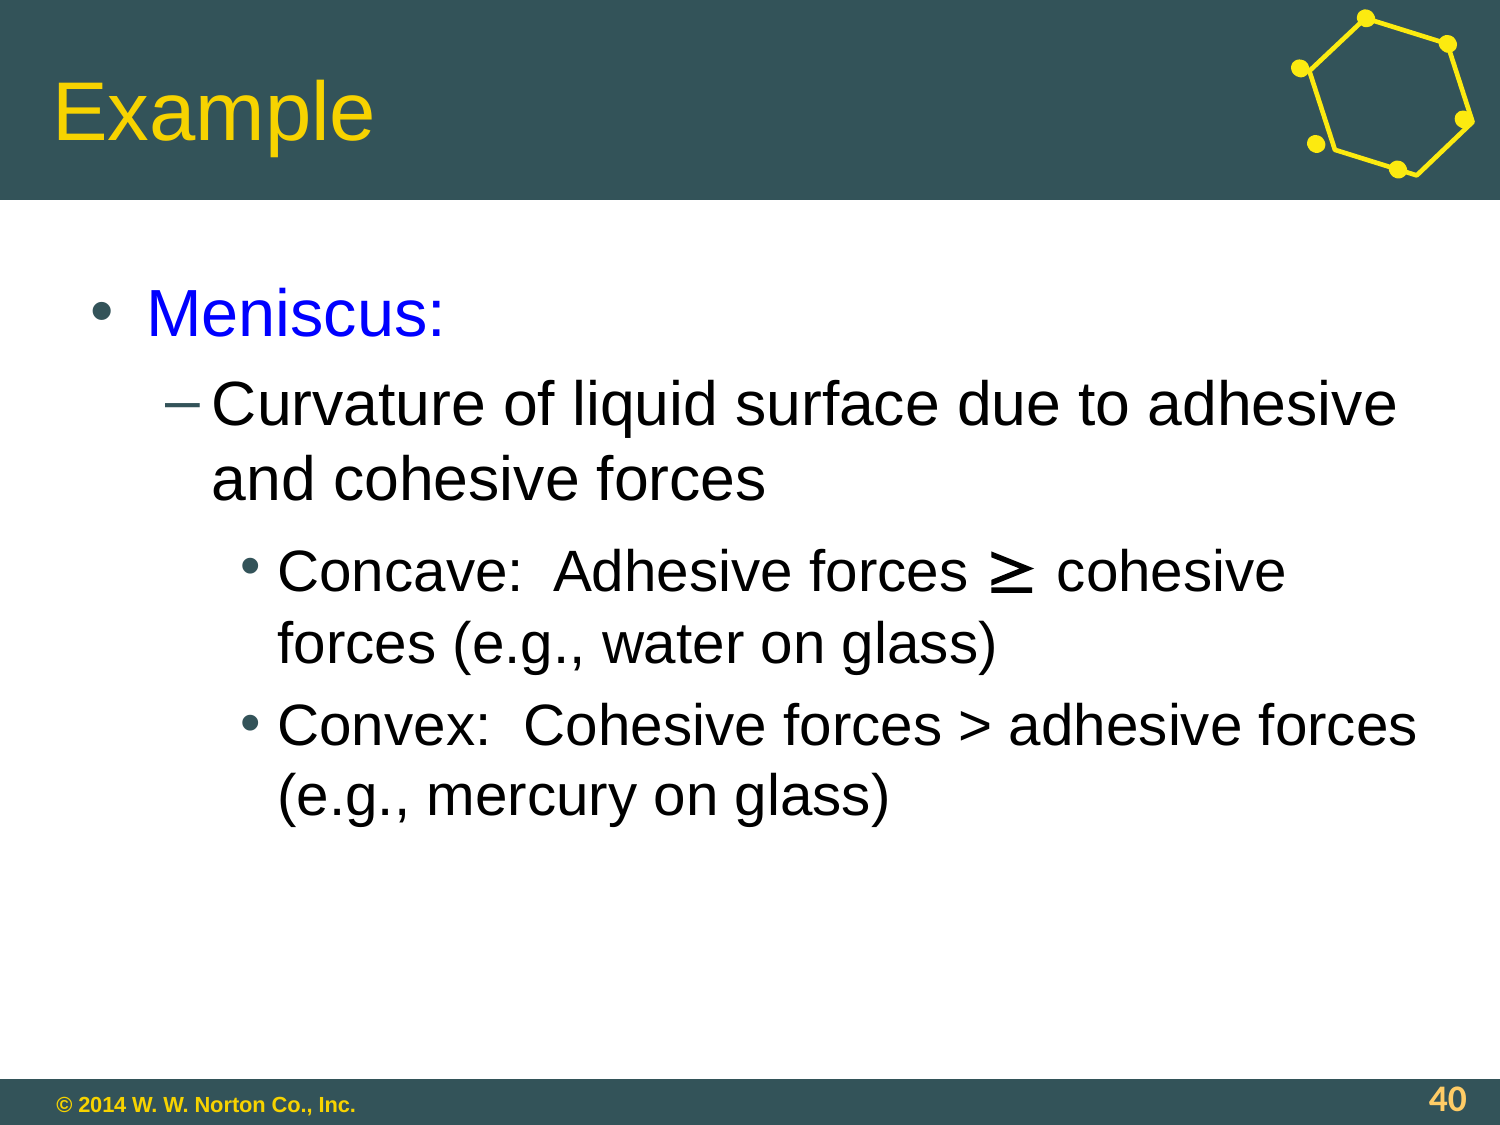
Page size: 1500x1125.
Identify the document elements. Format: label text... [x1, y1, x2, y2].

list Meniscus: Curvature of liquid surface due to adhesive and cohesive forces Concave: Adhesive forces  cohesive forces (e.g., water on glass) Convex: Cohesive forces > adhesive forces (e.g., mercury on glass) [75, 262, 1438, 1013]
title Example [37, 19, 1118, 195]
slide_number <number> [1412, 1074, 1482, 1119]
